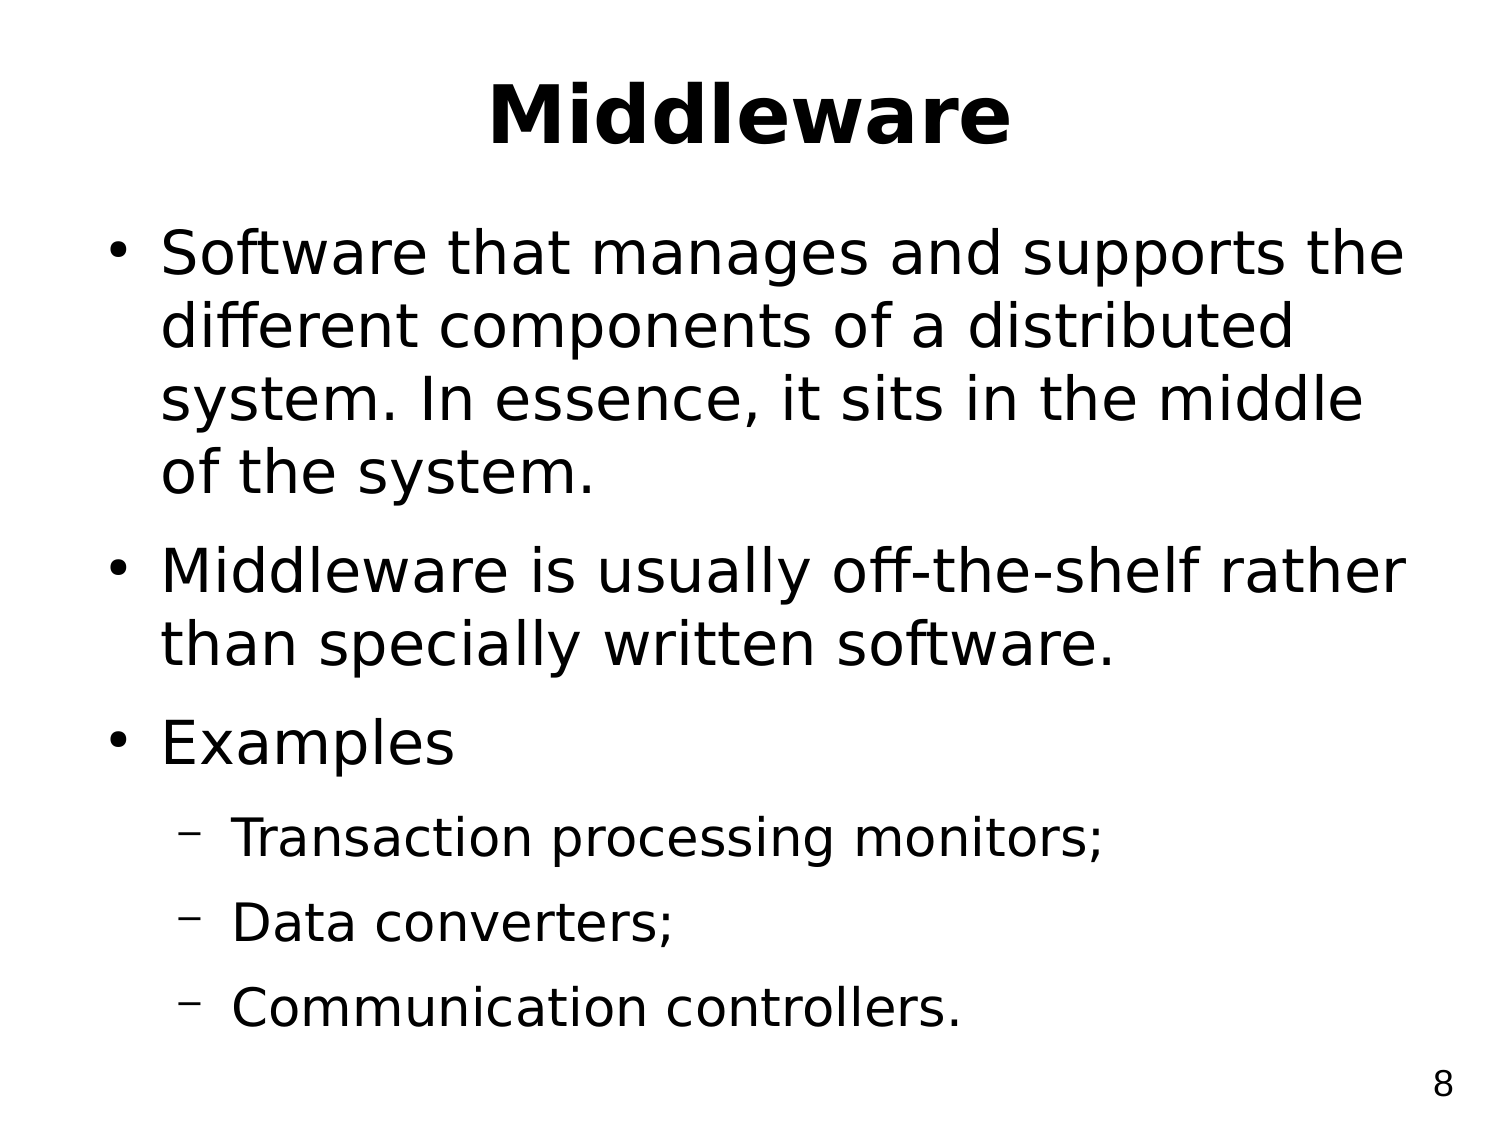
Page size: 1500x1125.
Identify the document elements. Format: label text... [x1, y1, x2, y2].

list Software that manages and supports the different components of a distributed system. In essence, it sits in the middle of the system. Middleware is usually off-the-shelf rather than specially written software. Examples Transaction processing monitors; Data converters; Communication controllers. [75, 206, 1425, 1093]
title Middleware [75, 44, 1425, 177]
